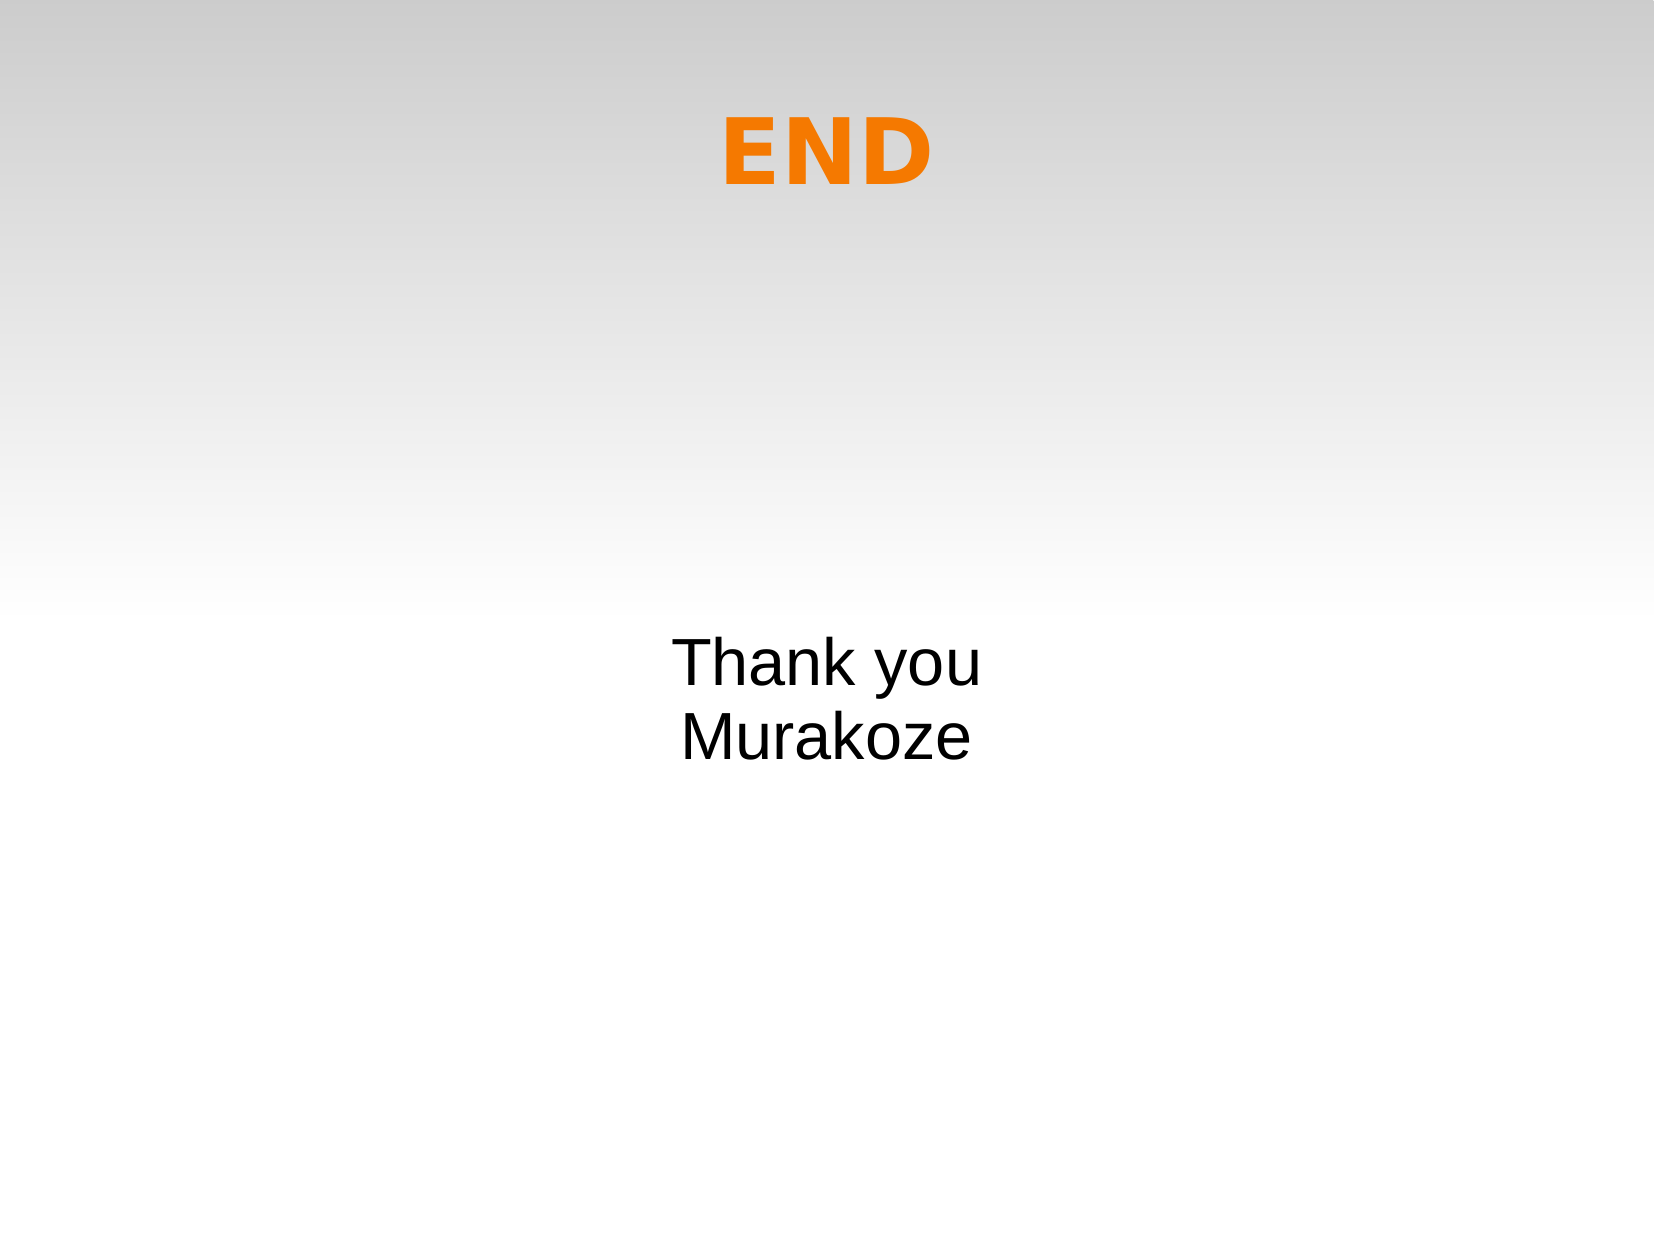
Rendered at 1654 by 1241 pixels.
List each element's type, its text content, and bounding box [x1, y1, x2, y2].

title END [82, 56, 1571, 250]
subtitle Thank you Murakoze [82, 297, 1571, 1102]
